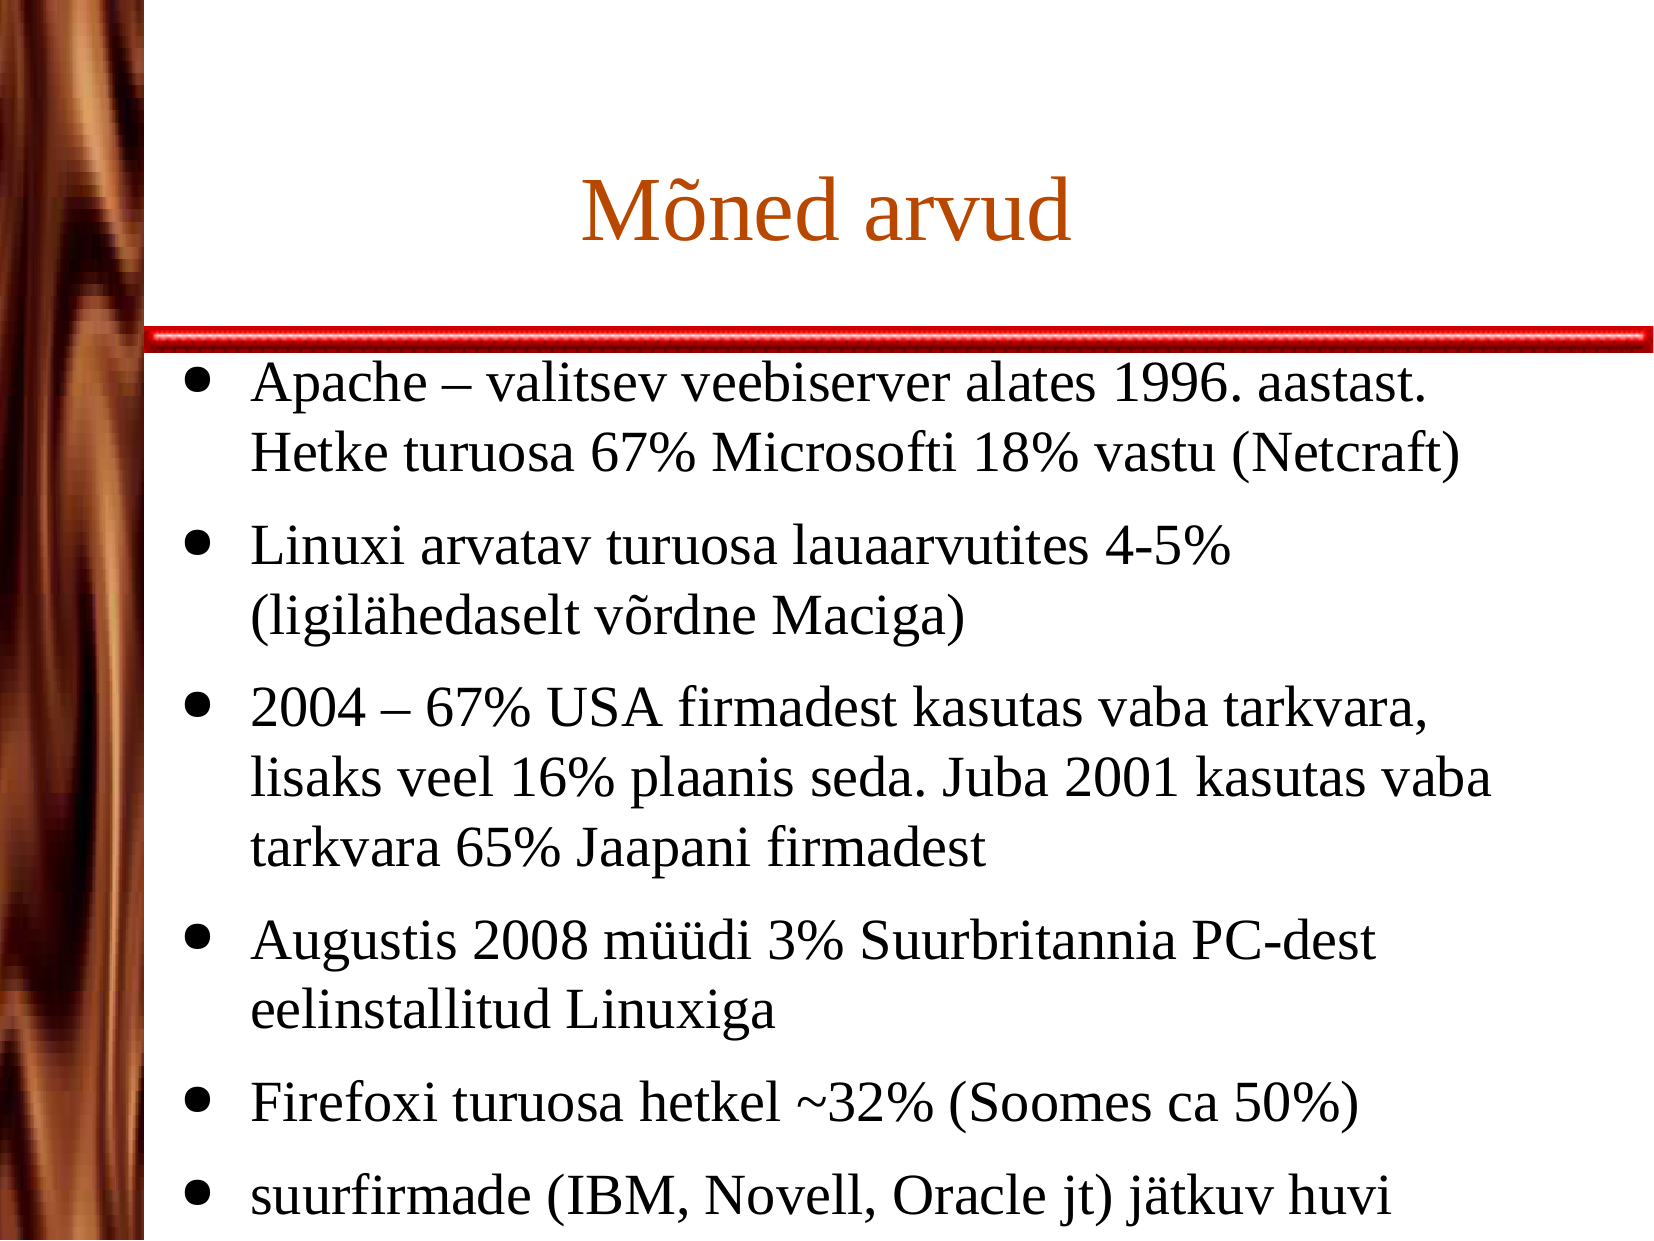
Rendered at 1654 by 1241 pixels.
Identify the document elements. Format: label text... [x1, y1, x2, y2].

picture [0, 0, 1654, 1240]
list Apache – valitsev veebiserver alates 1996. aastast. Hetke turuosa 67% Microsofti 18% vastu (Netcraft) Linuxi arvatav turuosa lauaarvutites 4-5% (ligilähedaselt võrdne Maciga) 2004 – 67% USA firmadest kasutas vaba tarkvara, lisaks veel 16% plaanis seda. Juba 2001 kasutas vaba tarkvara 65% Jaapani firmadest Augustis 2008 müüdi 3% Suurbritannia PC-dest eelinstallitud Linuxiga Firefoxi turuosa hetkel ~32% (Soomes ca 50%) suurfirmade (IBM, Novell, Oracle jt) jätkuv huvi [121, 344, 1533, 1222]
title Mõned arvud [121, 98, 1533, 314]
